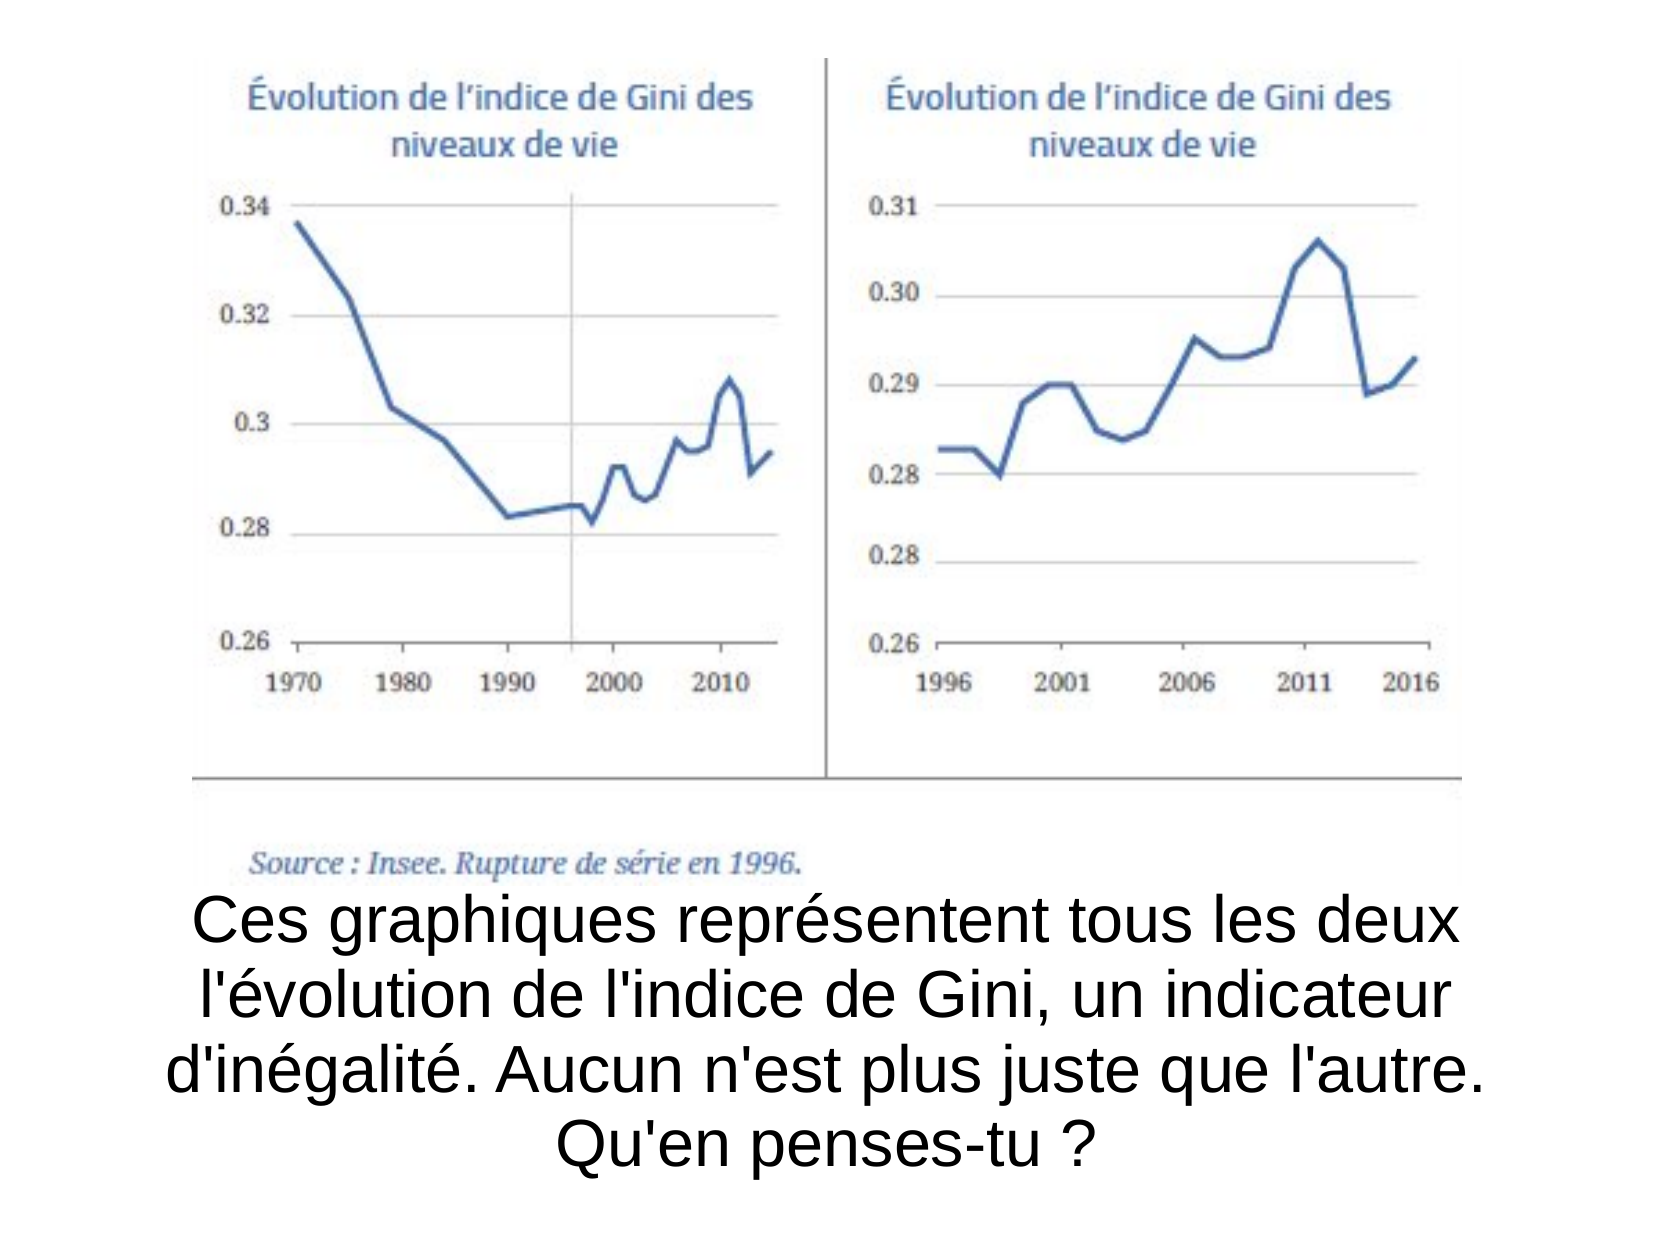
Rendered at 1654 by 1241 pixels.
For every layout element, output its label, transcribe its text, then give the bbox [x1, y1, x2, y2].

picture [192, 58, 1462, 886]
title Ces graphiques représentent tous les deux l'évolution de l'indice de Gini, un indicateur d'inégalité. Aucun n'est plus juste que l'autre. Qu'en penses-tu ? [85, 881, 1568, 1182]
